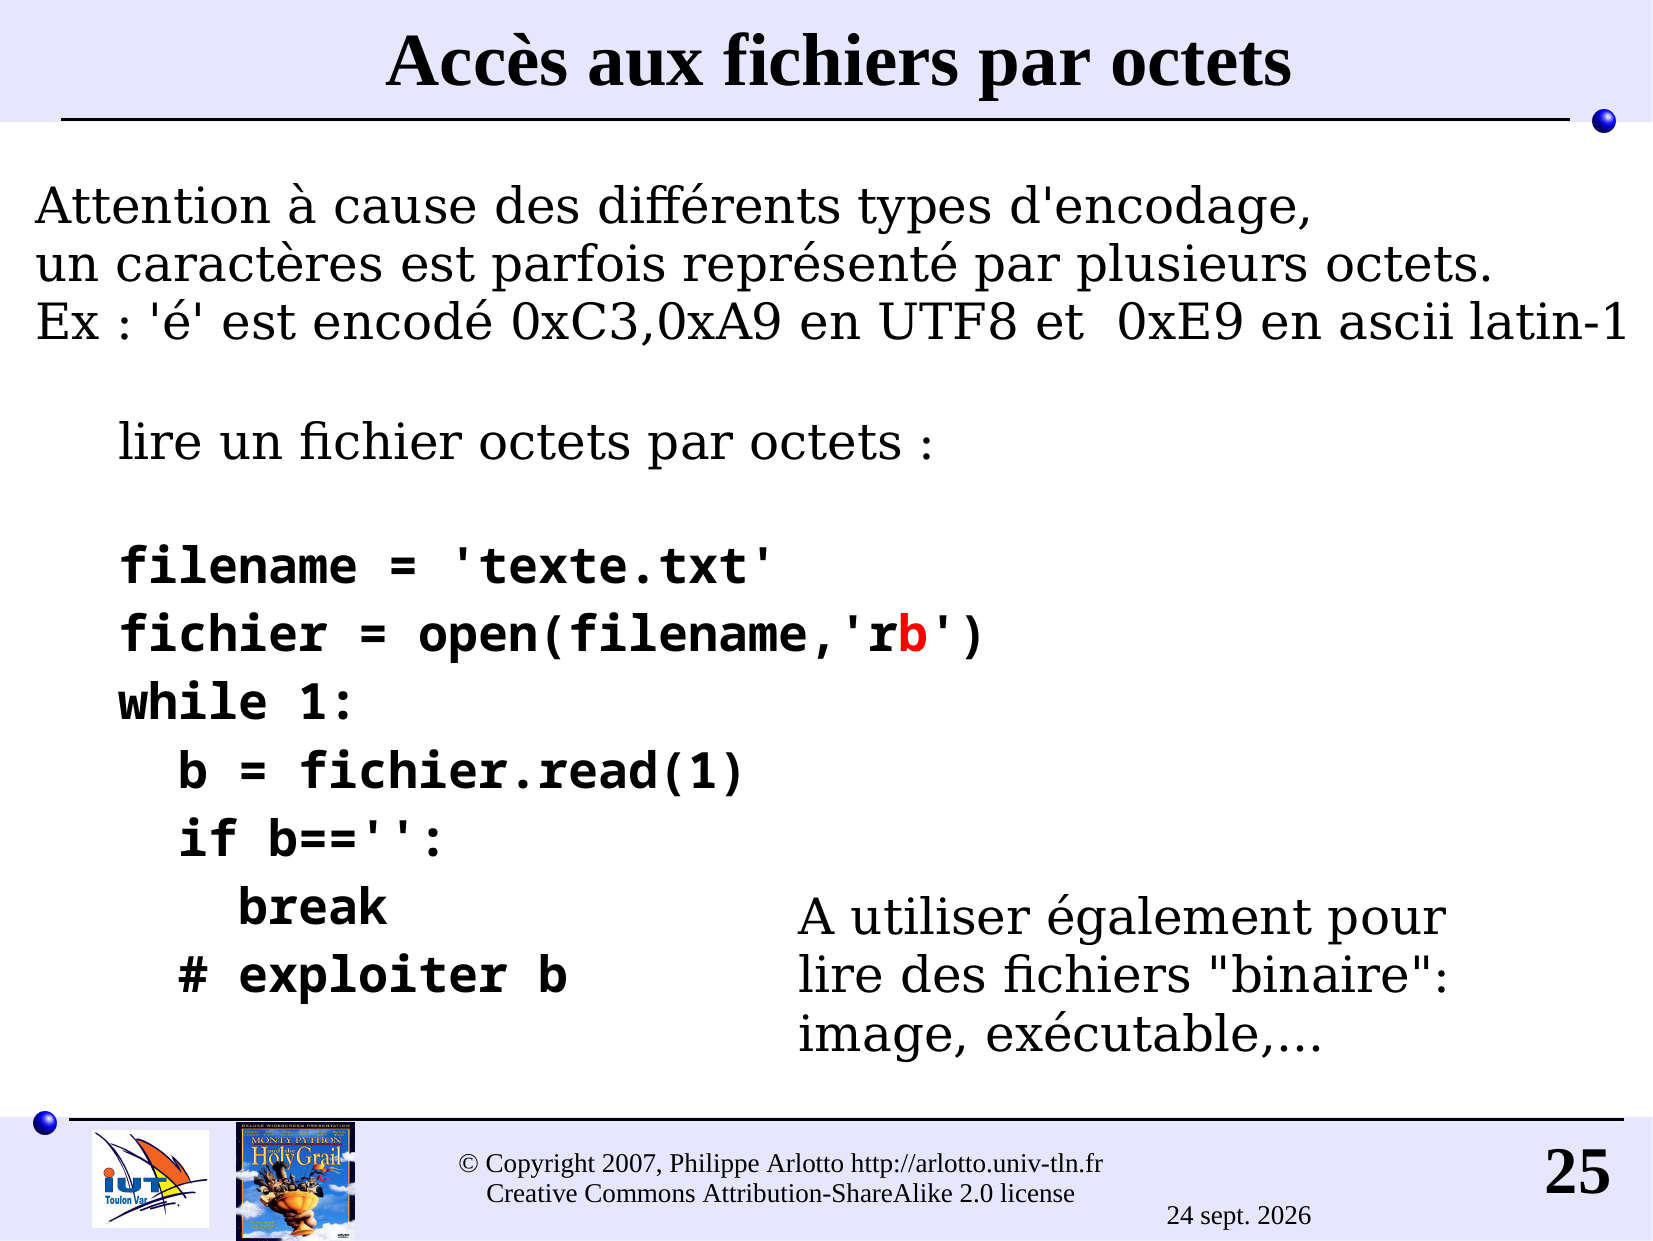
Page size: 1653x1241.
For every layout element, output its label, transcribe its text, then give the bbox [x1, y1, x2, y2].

text_box A utiliser également pour lire des fichiers "binaire": image, exécutable,... [798, 888, 1453, 1063]
title Accès aux fichiers par octets [95, 11, 1585, 110]
picture [236, 1122, 355, 1241]
text_box lire un fichier octets par octets : filename = 'texte.txt' fichier = open(filename,'rb') while 1: b = fichier.read(1) if b=='': break # exploiter b [118, 413, 1418, 1004]
text_box Attention à cause des différents types d'encodage, un caractères est parfois représenté par plusieurs octets. Ex : 'é' est encodé 0xC3,0xA9 en UTF8 et 0xE9 en ascii latin-1 [35, 177, 1634, 352]
